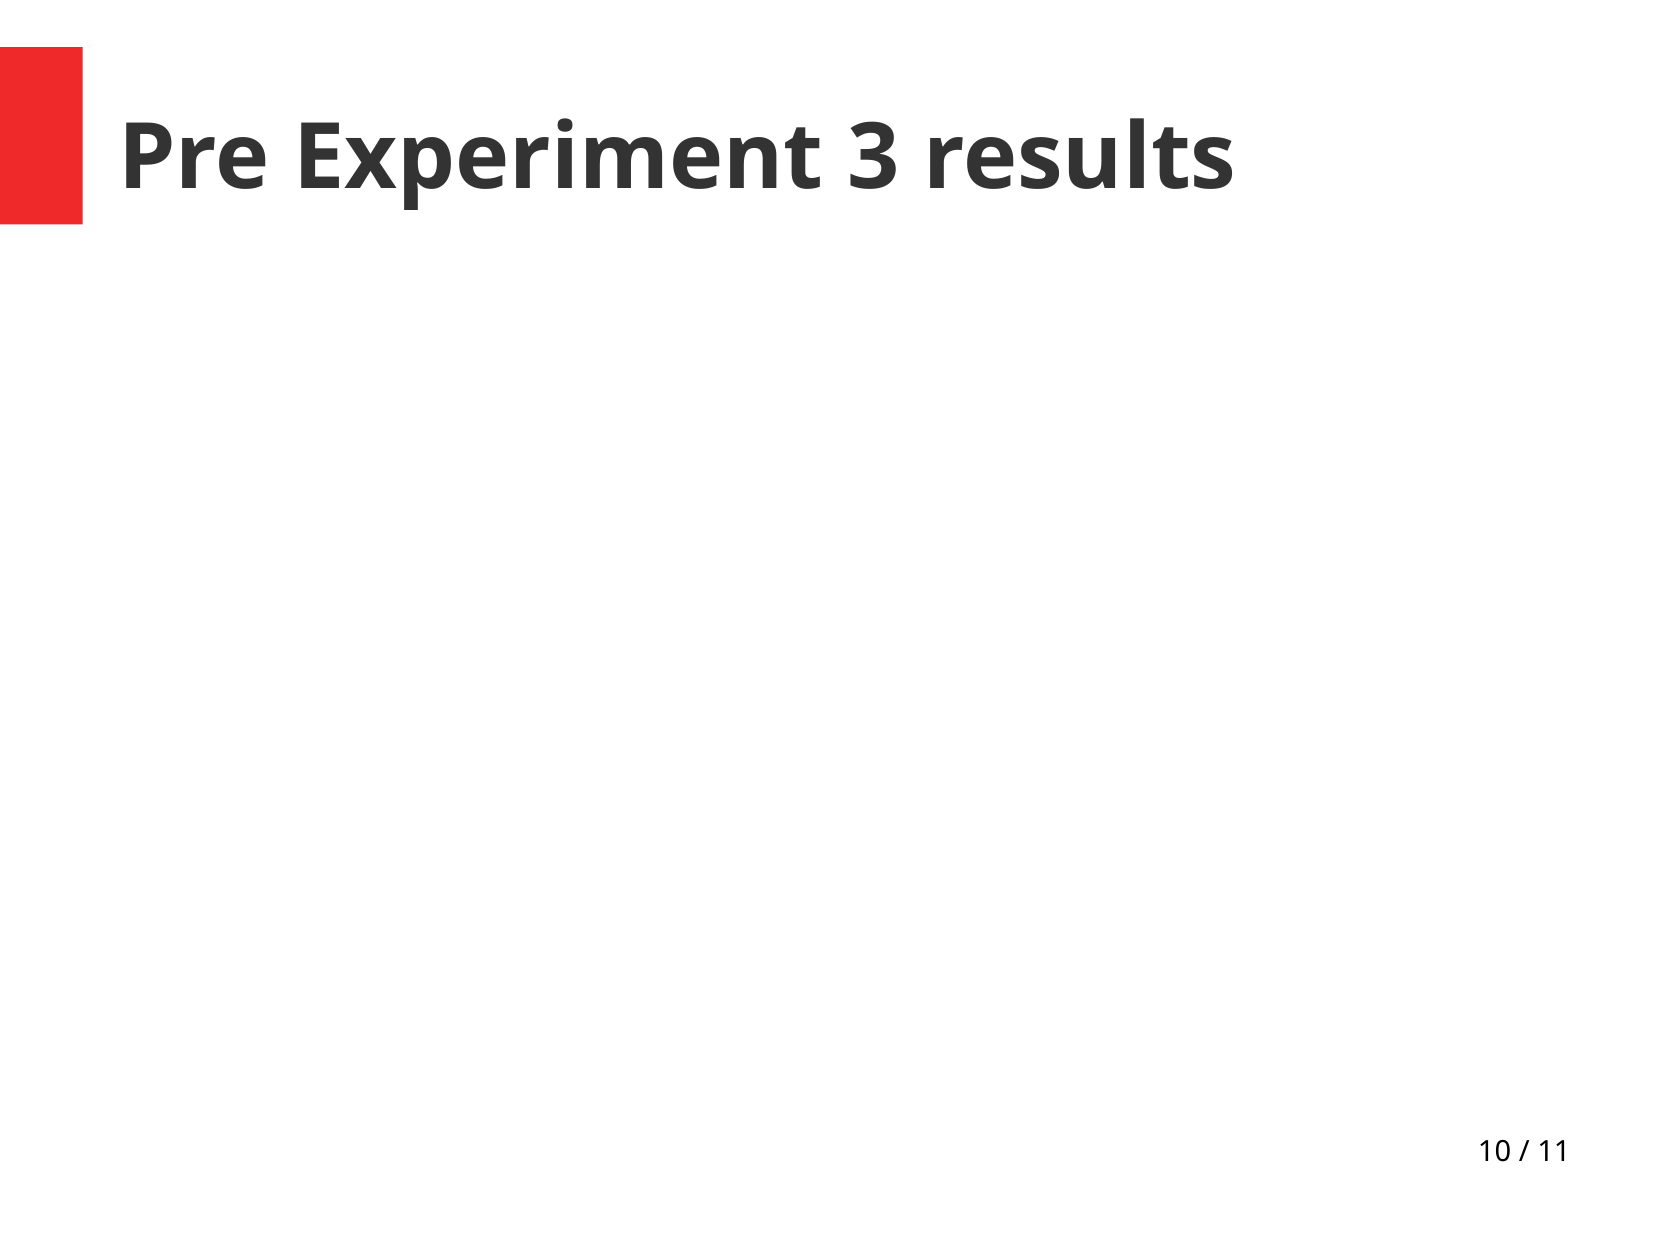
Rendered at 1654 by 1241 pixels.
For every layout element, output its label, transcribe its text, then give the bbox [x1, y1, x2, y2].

title Pre Experiment 3 results [118, 49, 1571, 257]
